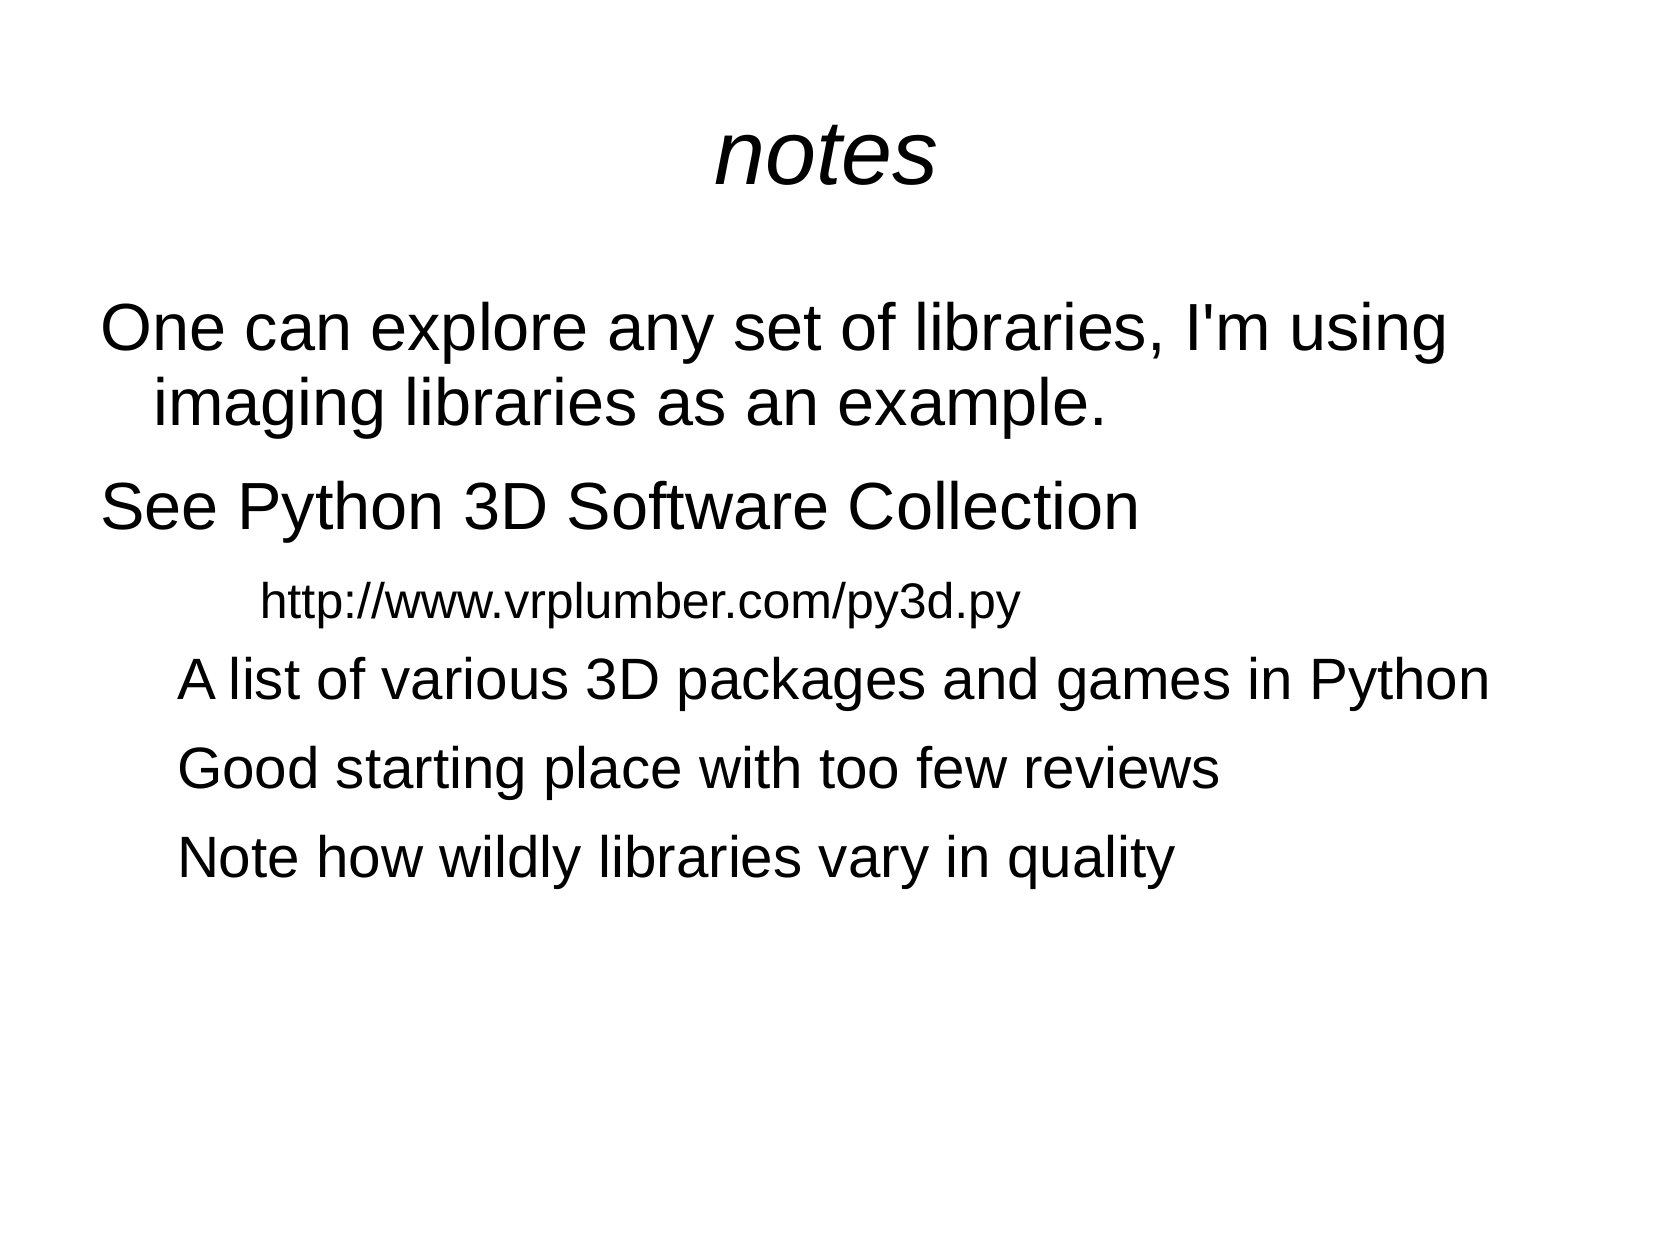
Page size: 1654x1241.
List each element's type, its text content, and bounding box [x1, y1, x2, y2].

list One can explore any set of libraries, I'm using imaging libraries as an example. See Python 3D Software Collection http://www.vrplumber.com/py3d.py A list of various 3D packages and games in Python Good starting place with too few reviews Note how wildly libraries vary in quality [82, 290, 1571, 1094]
title notes [82, 56, 1571, 250]
